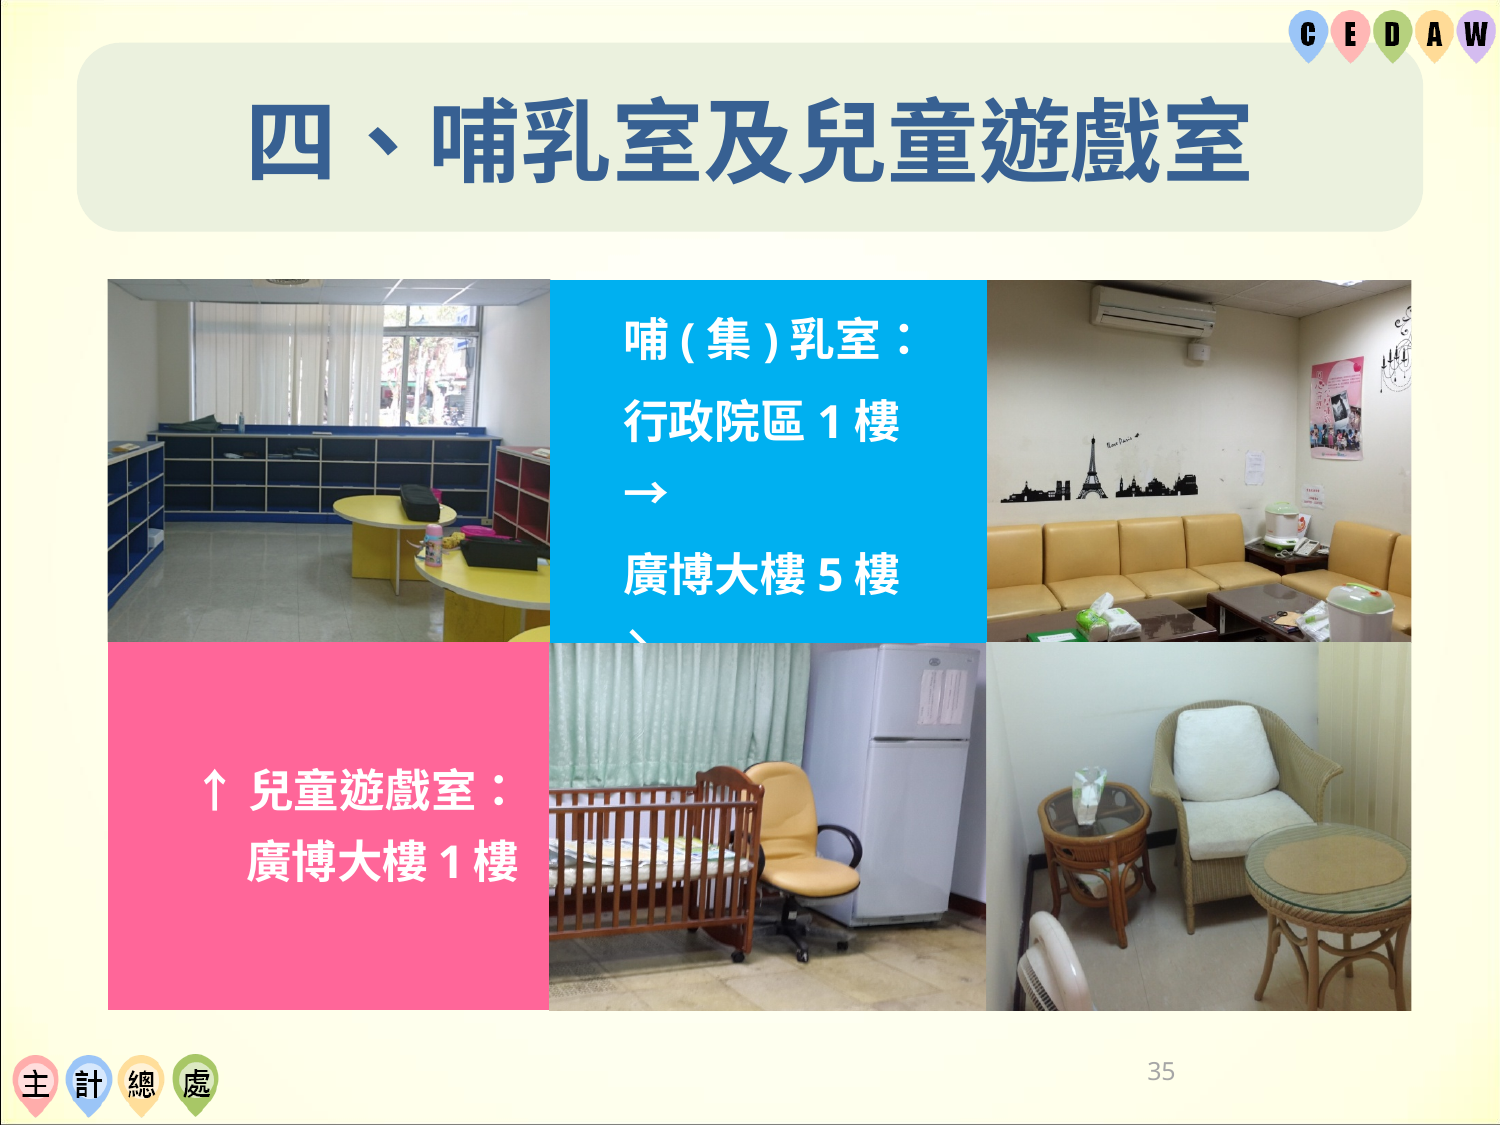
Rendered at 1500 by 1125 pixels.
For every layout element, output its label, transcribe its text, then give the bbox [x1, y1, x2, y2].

text_box [1132, 1042, 1483, 1103]
picture [549, 280, 1412, 1011]
text_box 哺(集)乳室： 行政院區1樓→ 廣博大樓5樓↘ 中部辦公室↓ [608, 287, 951, 642]
title 四、哺乳室及兒童遊戲室 [75, 45, 1426, 233]
text_box [108, 280, 987, 1010]
list ↑兒童遊戲室：廣博大樓1樓 [123, 738, 538, 964]
picture [107, 279, 549, 642]
